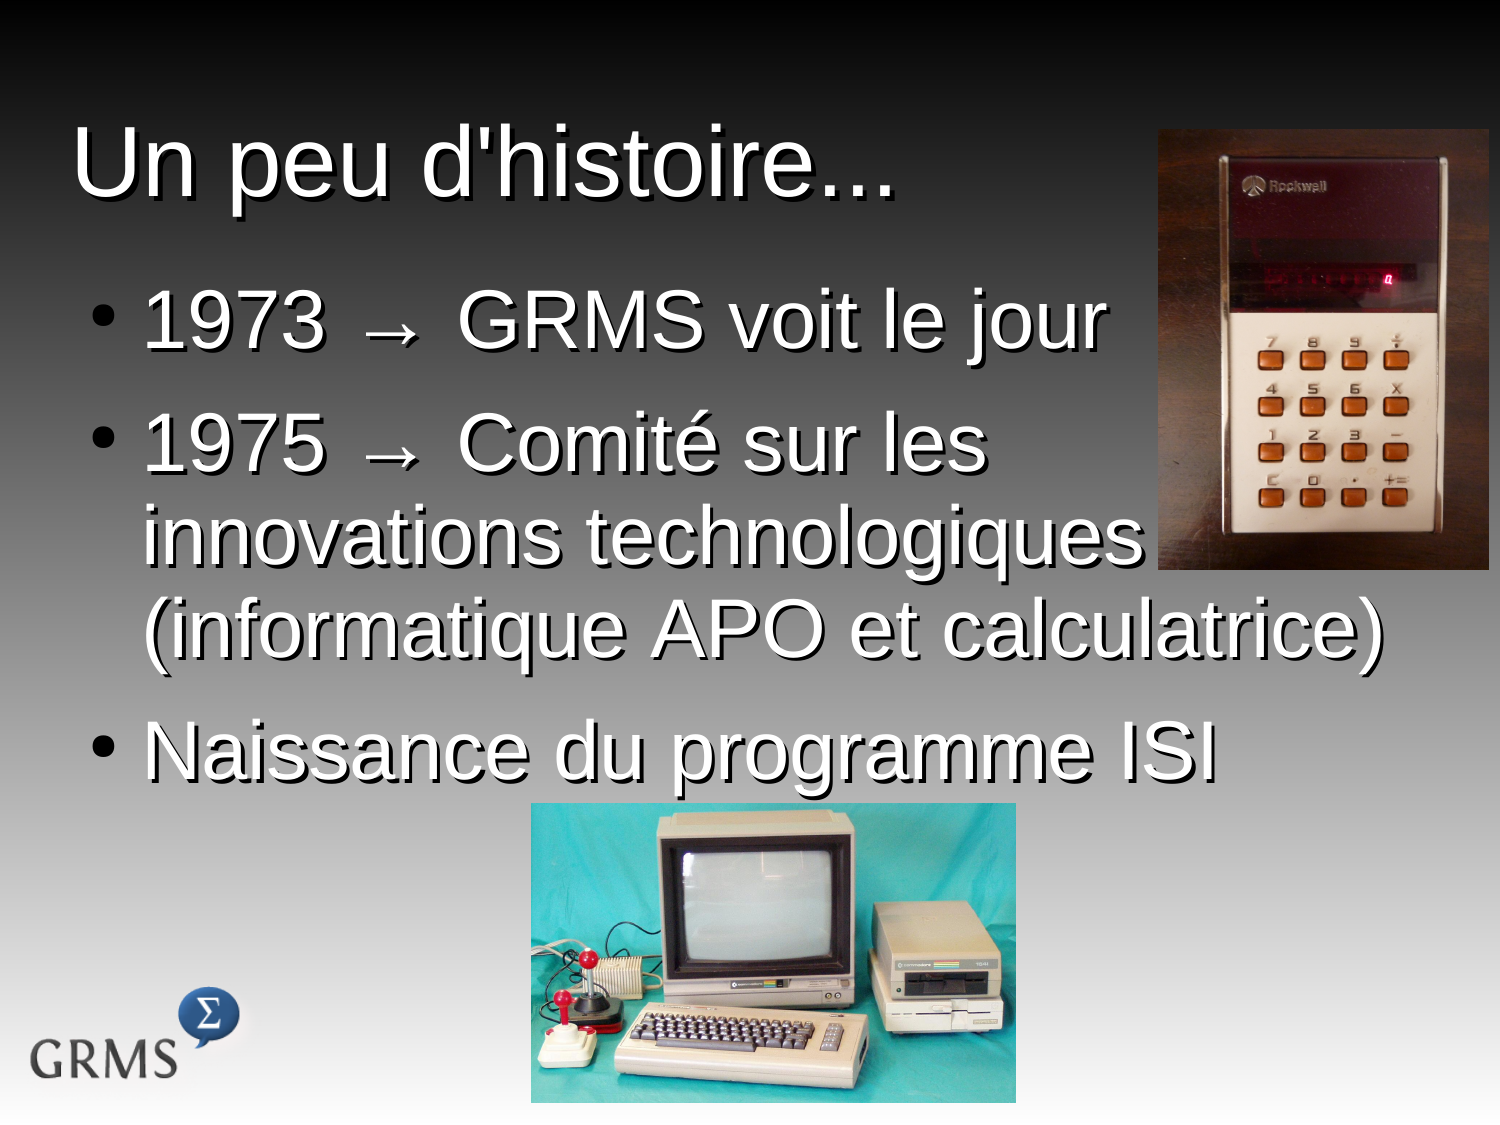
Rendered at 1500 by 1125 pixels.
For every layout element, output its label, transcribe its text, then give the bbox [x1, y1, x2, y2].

picture [16, 974, 267, 1107]
title Un peu d'histoire... [70, 59, 1441, 260]
picture [531, 803, 1016, 1103]
list 1973 → GRMS voit le jour 1975 → Comité sur les innovations technologiques (informatique APO et calculatrice) Naissance du programme ISI [70, 268, 1421, 922]
picture [1158, 129, 1489, 570]
